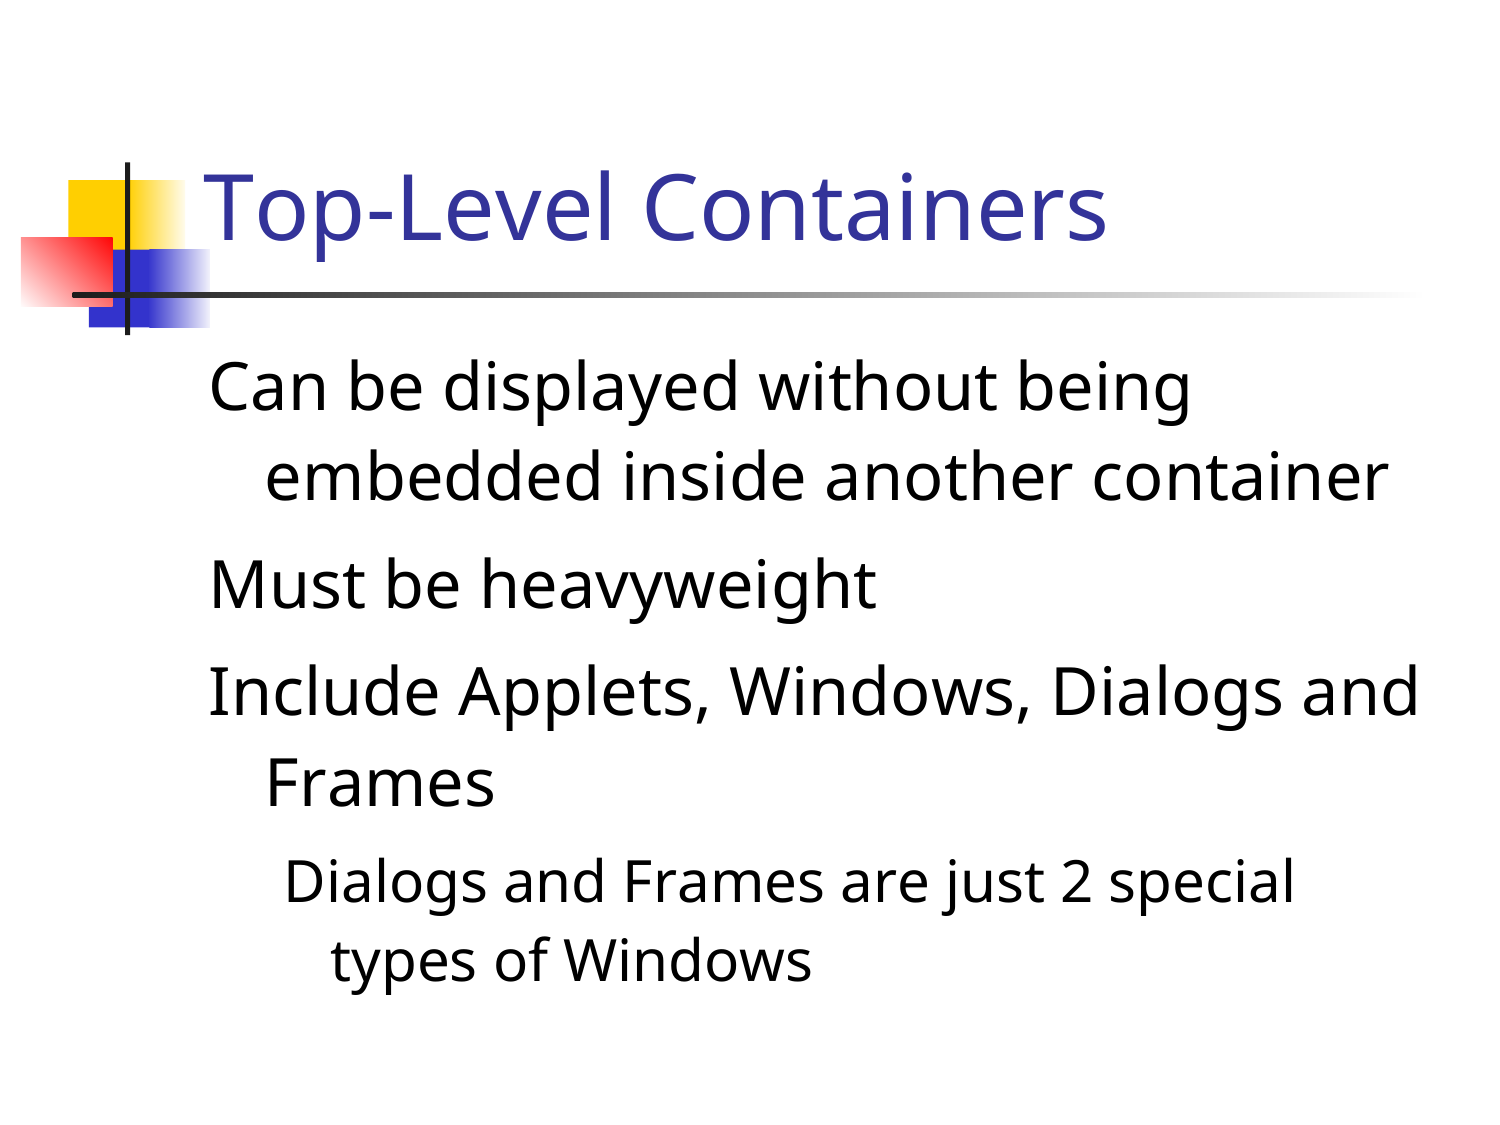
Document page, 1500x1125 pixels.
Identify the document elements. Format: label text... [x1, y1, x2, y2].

list Can be displayed without being embedded inside another container Must be heavyweight Include Applets, Windows, Dialogs and Frames Dialogs and Frames are just 2 special types of Windows [193, 331, 1469, 1007]
title Top-Level Containers [188, 35, 1468, 276]
